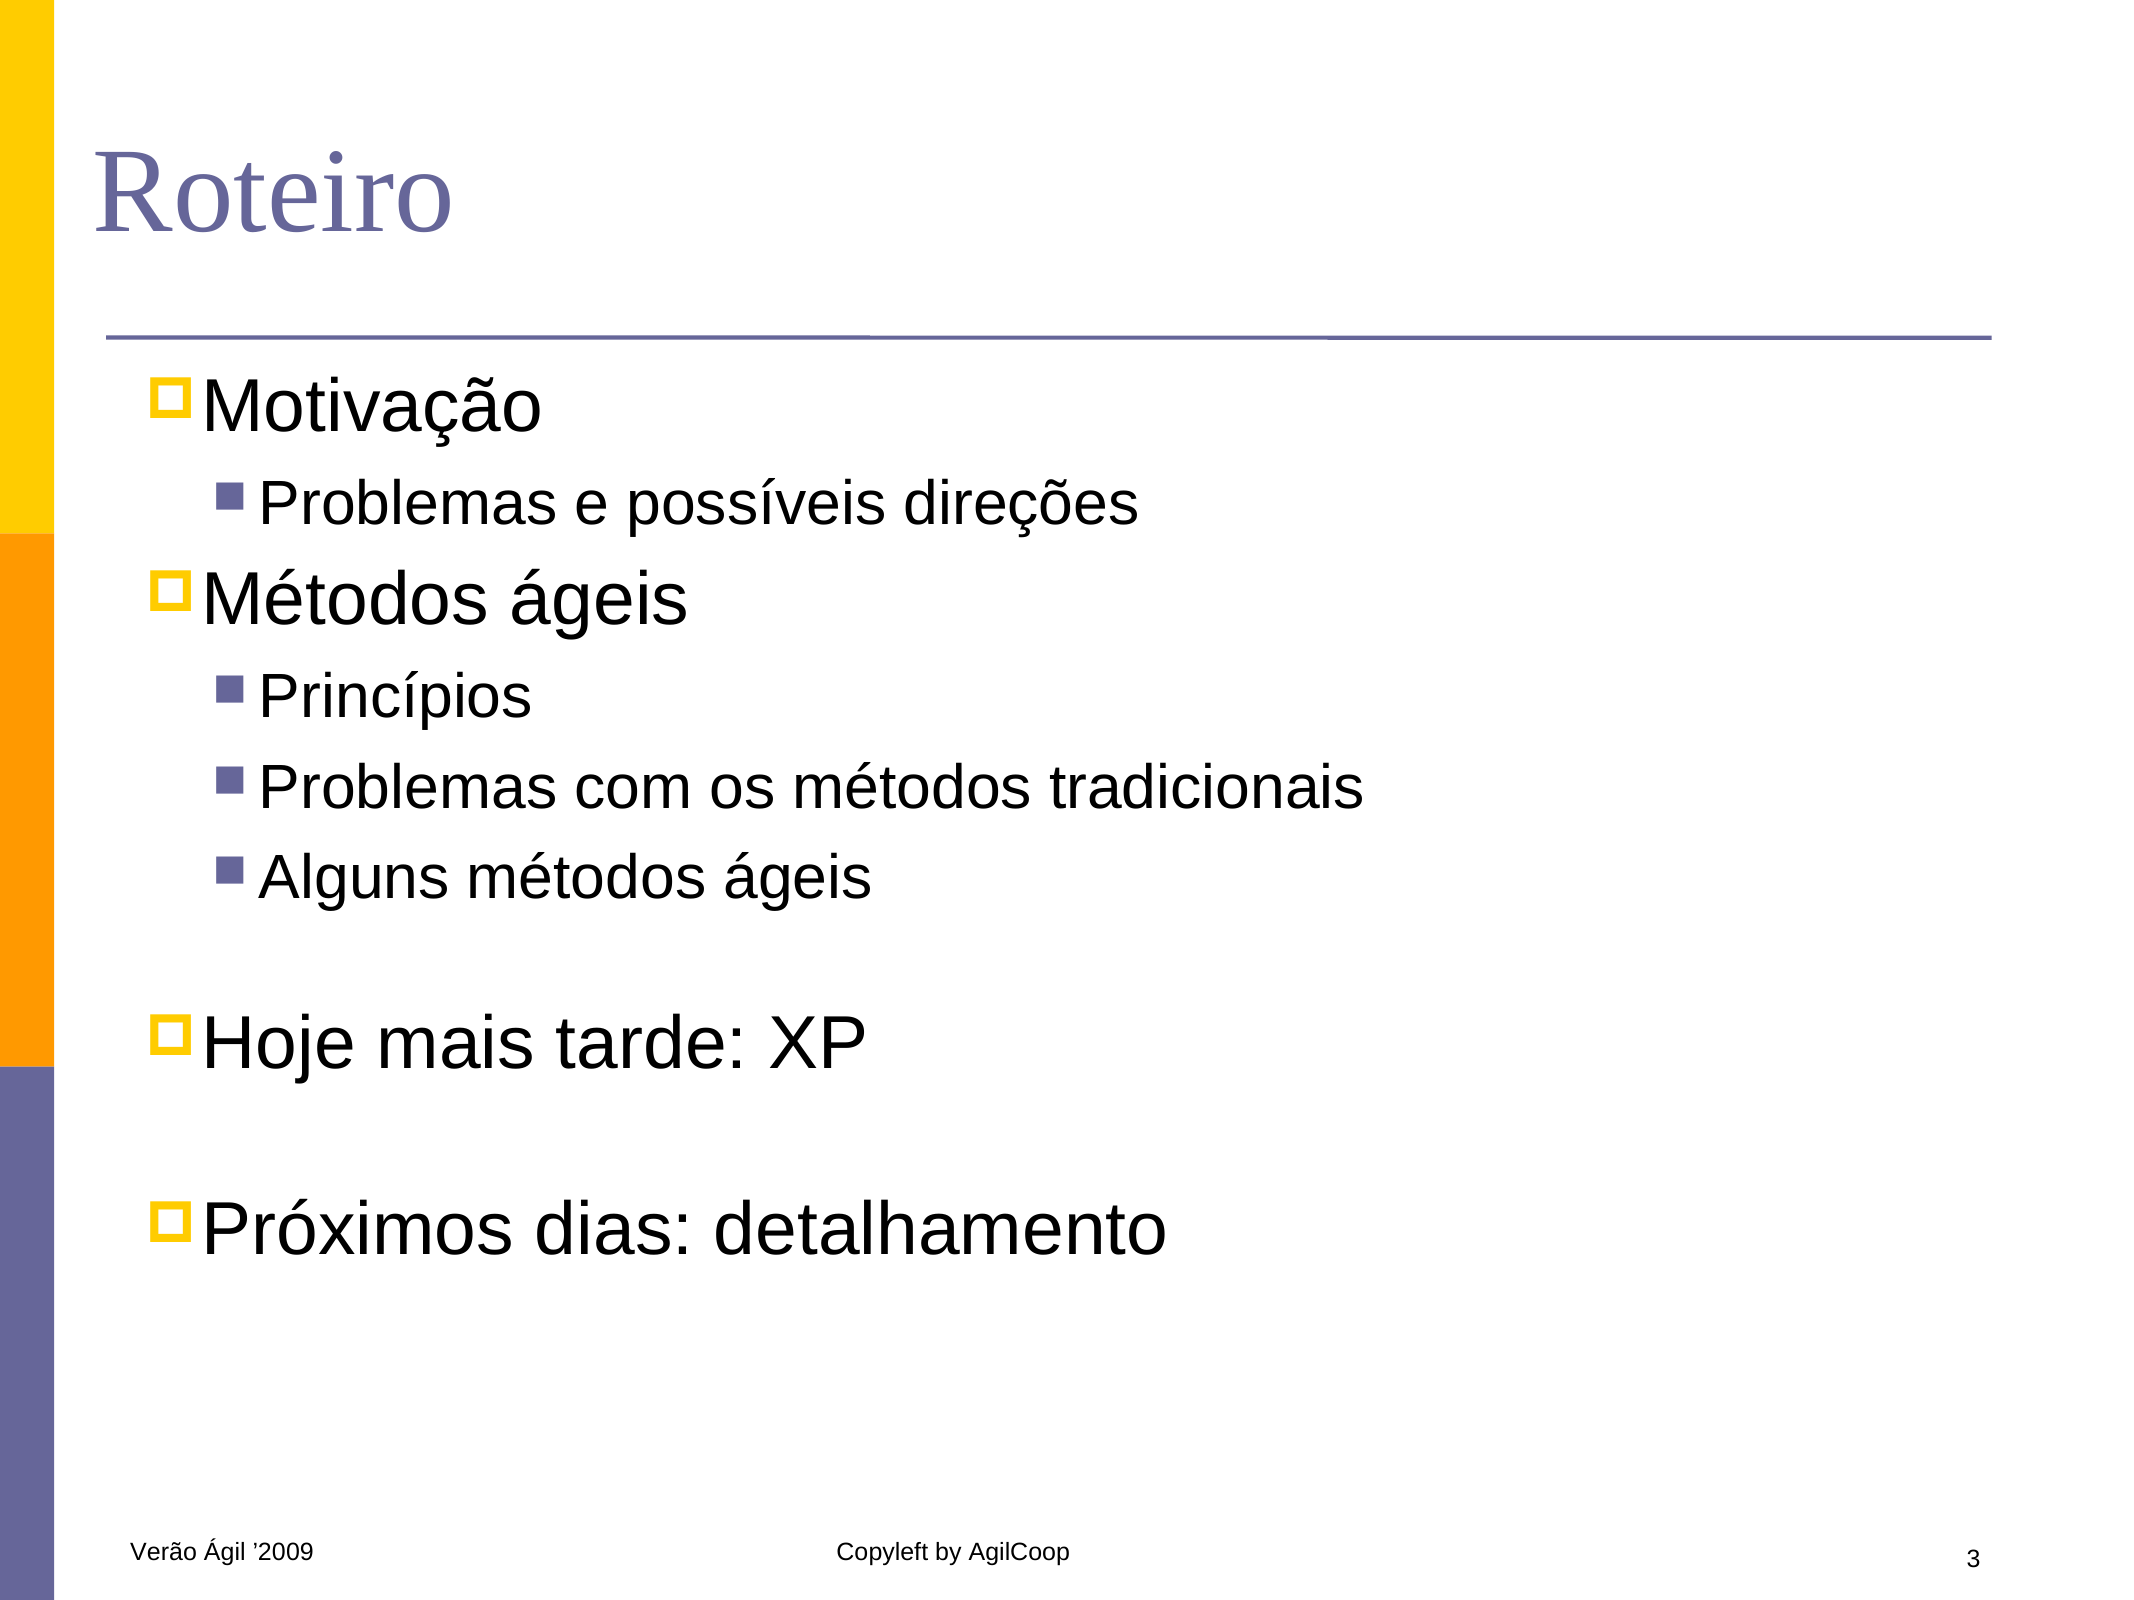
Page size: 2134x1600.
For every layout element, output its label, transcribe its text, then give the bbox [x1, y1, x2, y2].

text_box Copyleft by AgilCoop [827, 1535, 1271, 1582]
text_box [0, 0, 55, 1600]
list Motivação Problemas e possíveis direções Métodos ágeis Princípios Problemas com os métodos tradicionais Alguns métodos ágeis Hoje mais tarde: XP Próximos dias: detalhamento [132, 354, 2000, 1445]
text_box Verão Ágil ’2009 [120, 1535, 438, 1582]
title Roteiro [75, 86, 1996, 266]
